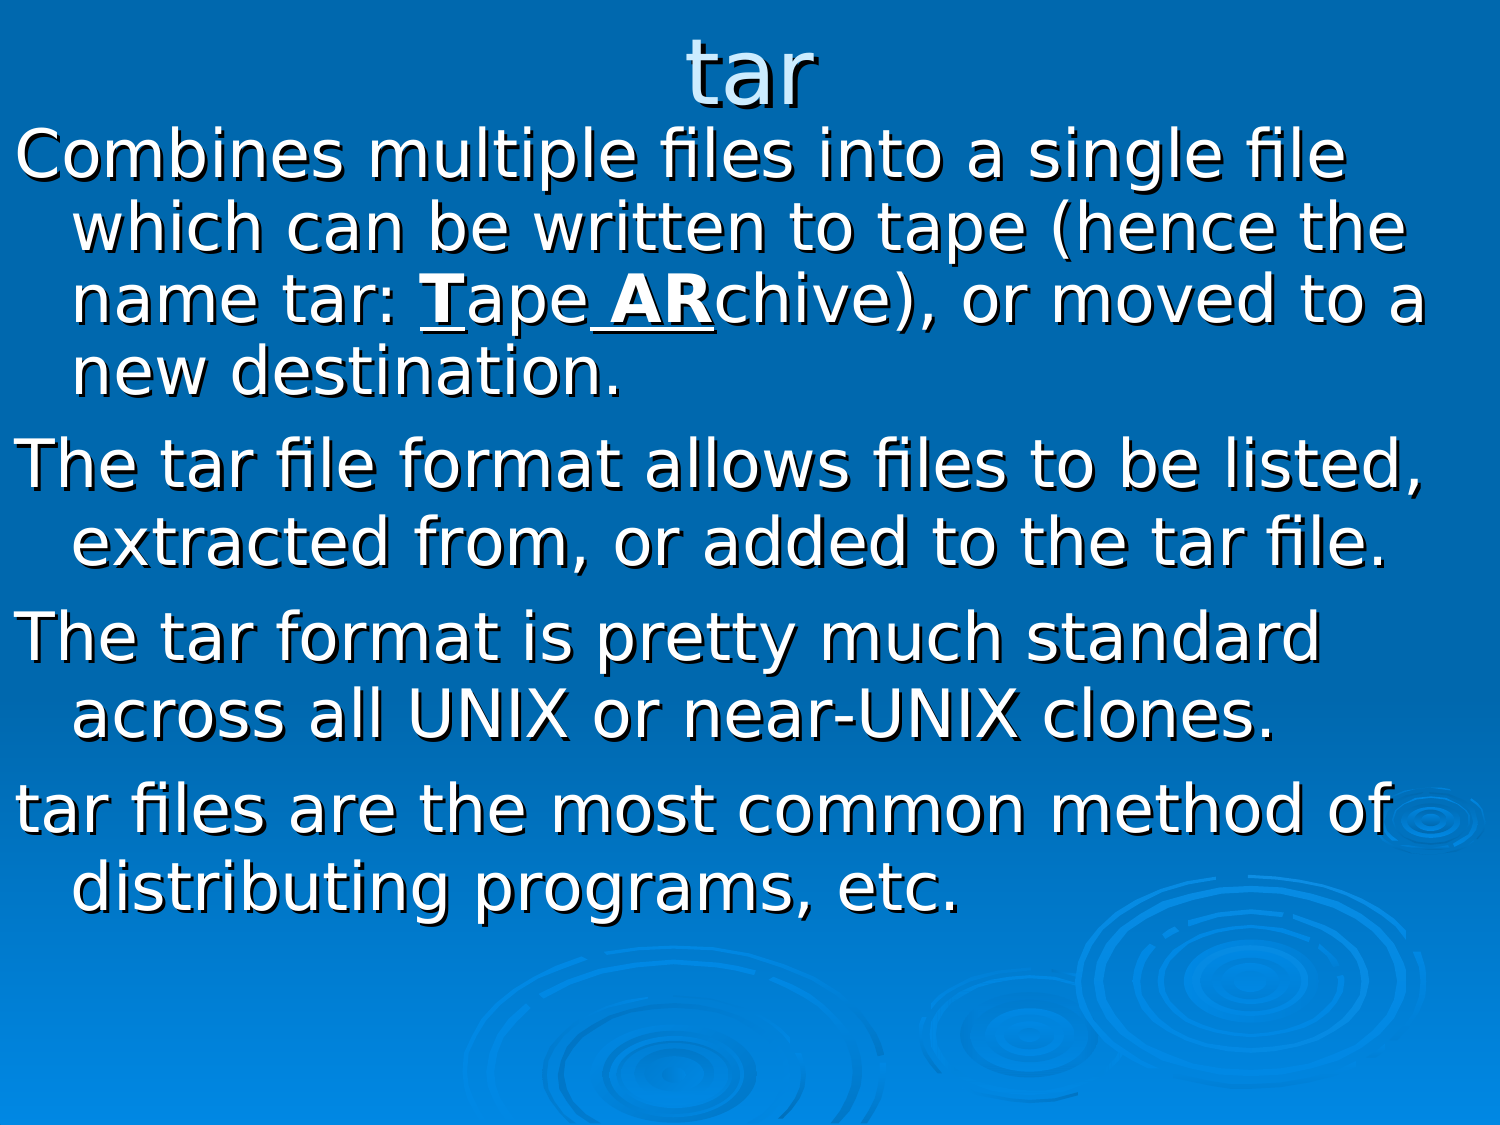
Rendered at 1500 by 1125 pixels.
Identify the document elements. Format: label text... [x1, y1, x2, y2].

list Combines multiple files into a single file which can be written to tape (hence the name tar: Tape ARchive), or moved to a new destination. The tar file format allows files to be listed, extracted from, or added to the tar file. The tar format is pretty much standard across all UNIX or near-UNIX clones. tar files are the most common method of distributing programs, etc. [0, 112, 1500, 1076]
title tar [75, 0, 1426, 112]
